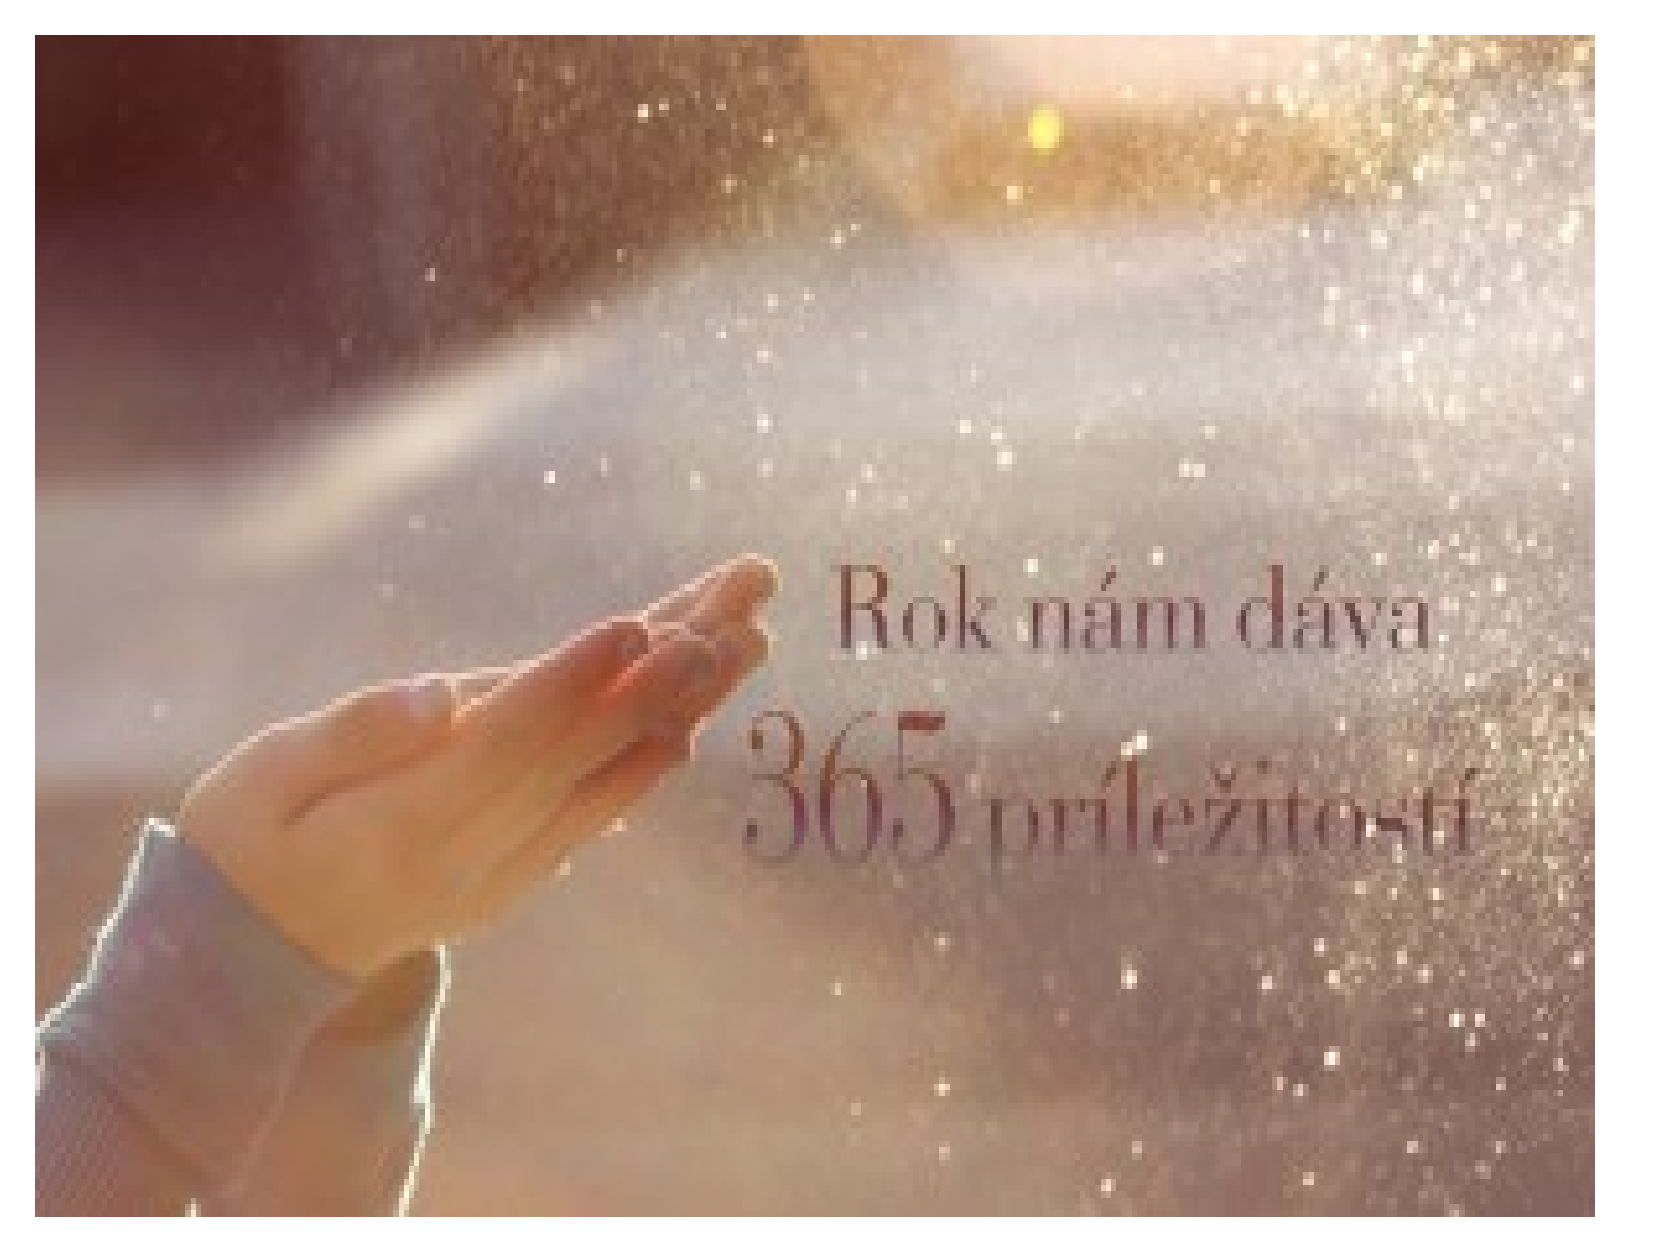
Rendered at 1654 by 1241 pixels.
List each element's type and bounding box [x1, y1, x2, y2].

picture [35, 35, 1595, 1217]
